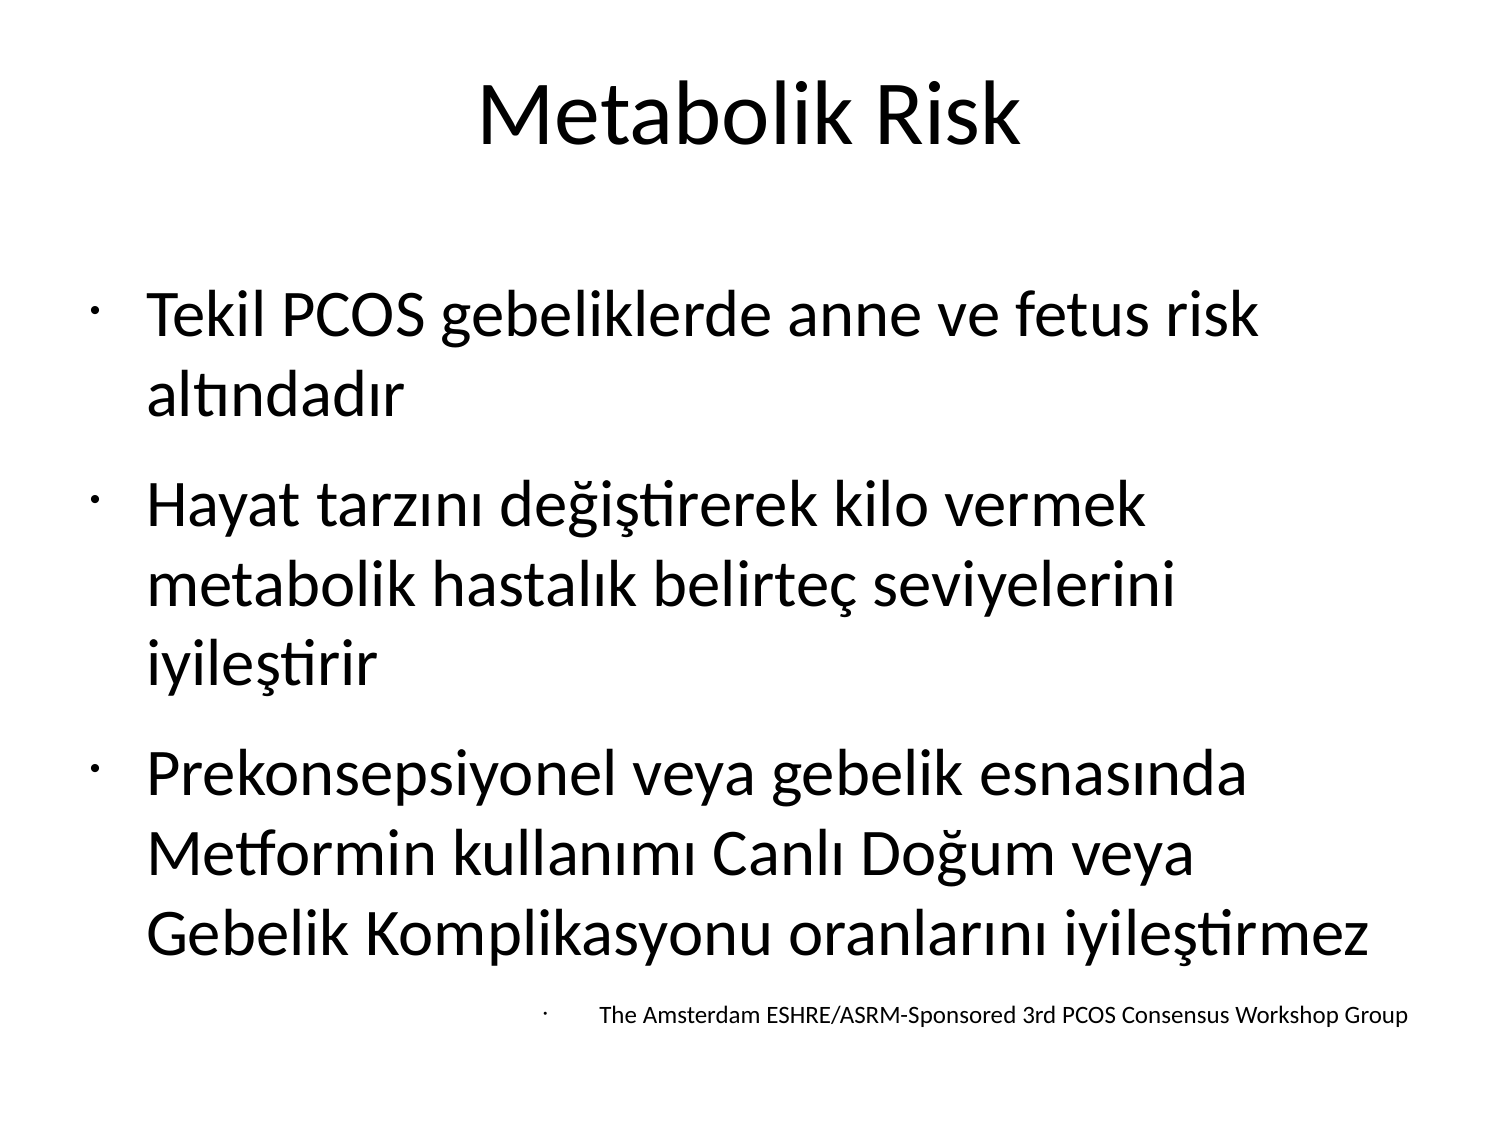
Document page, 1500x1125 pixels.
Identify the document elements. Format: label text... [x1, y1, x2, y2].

list Tekil PCOS gebeliklerde anne ve fetus risk altındadır Hayat tarzını değiştirerek kilo vermek metabolik hastalık belirteç seviyelerini iyileştirir Prekonsepsiyonel veya gebelik esnasında Metformin kullanımı Canlı Doğum veya Gebelik Komplikasyonu oranlarını iyileştirmez The Amsterdam ESHRE/ASRM-Sponsored 3rd PCOS Consensus Workshop Group [75, 262, 1425, 1005]
title Metabolik Risk [75, 45, 1425, 233]
